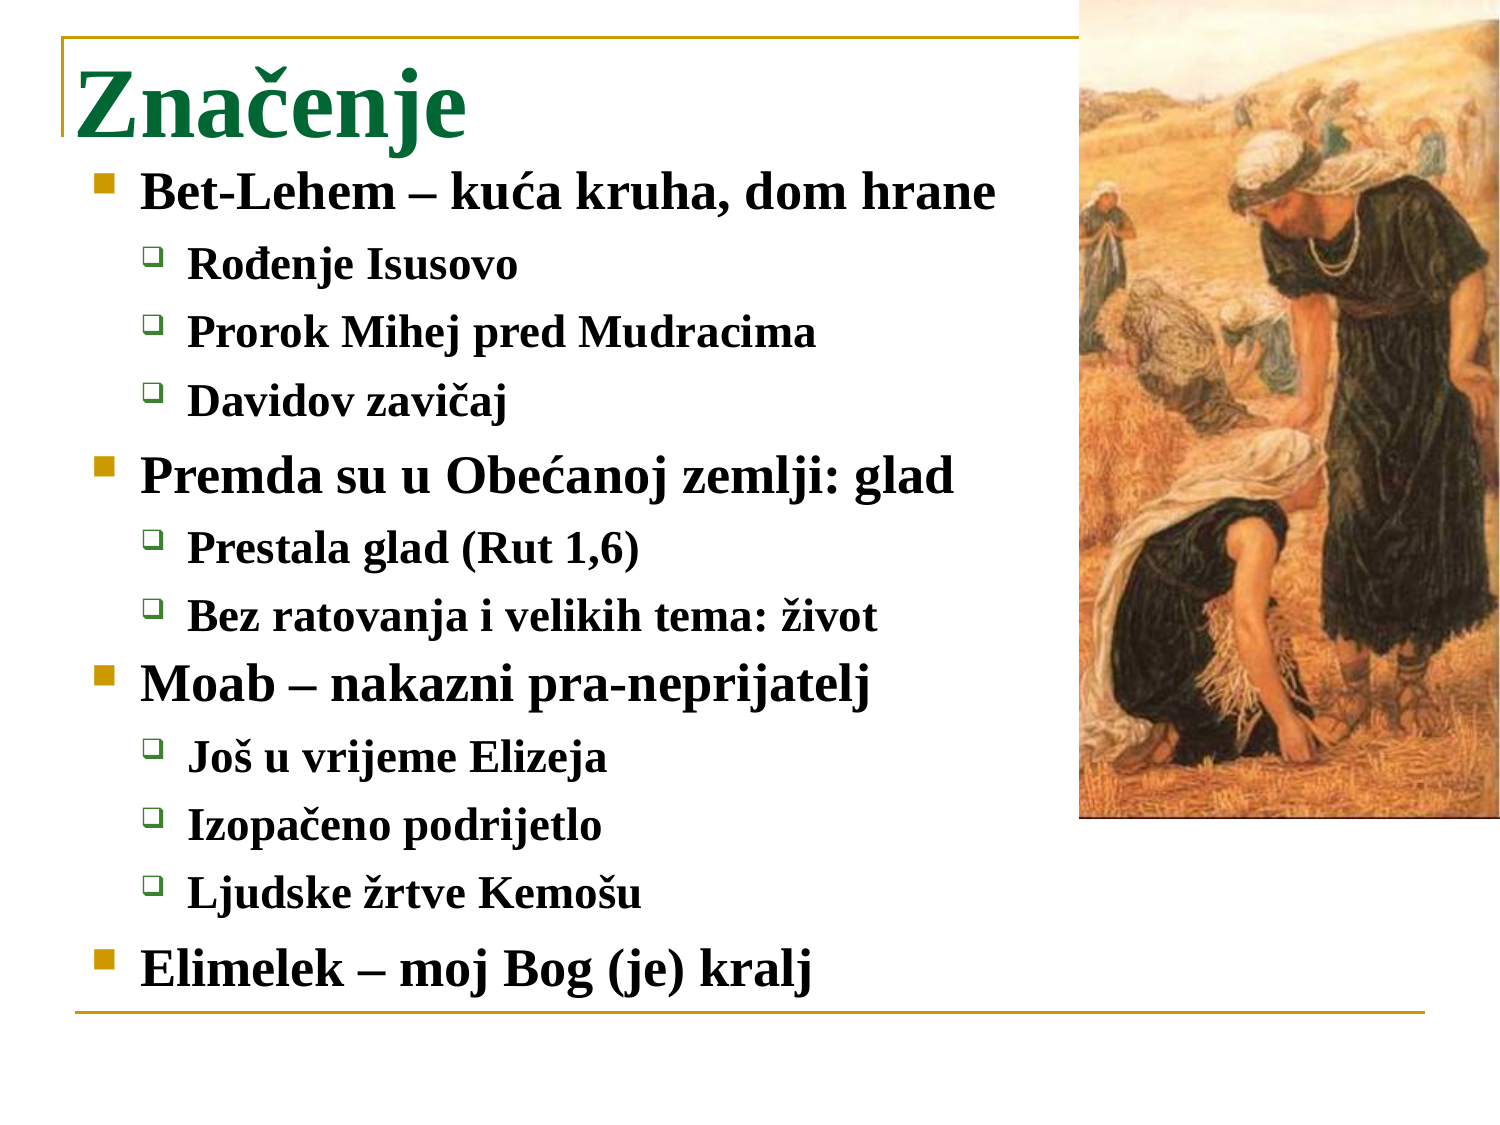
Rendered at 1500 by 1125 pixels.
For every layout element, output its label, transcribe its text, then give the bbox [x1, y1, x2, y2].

list Bet-Lehem – kuća kruha, dom hrane Rođenje Isusovo Prorok Mihej pred Mudracima Davidov zavičaj Premda su u Obećanoj zemlji: glad Prestala glad (Rut 1,6) Bez ratovanja i velikih tema: život Moab – nakazni pra-neprijatelj Još u vrijeme Elizeja Izopačeno podrijetlo Ljudske žrtve Kemošu Elimelek – moj Bog (je) kralj [76, 147, 1329, 1012]
picture [1079, 0, 1500, 819]
title Značenje [59, 29, 1079, 217]
